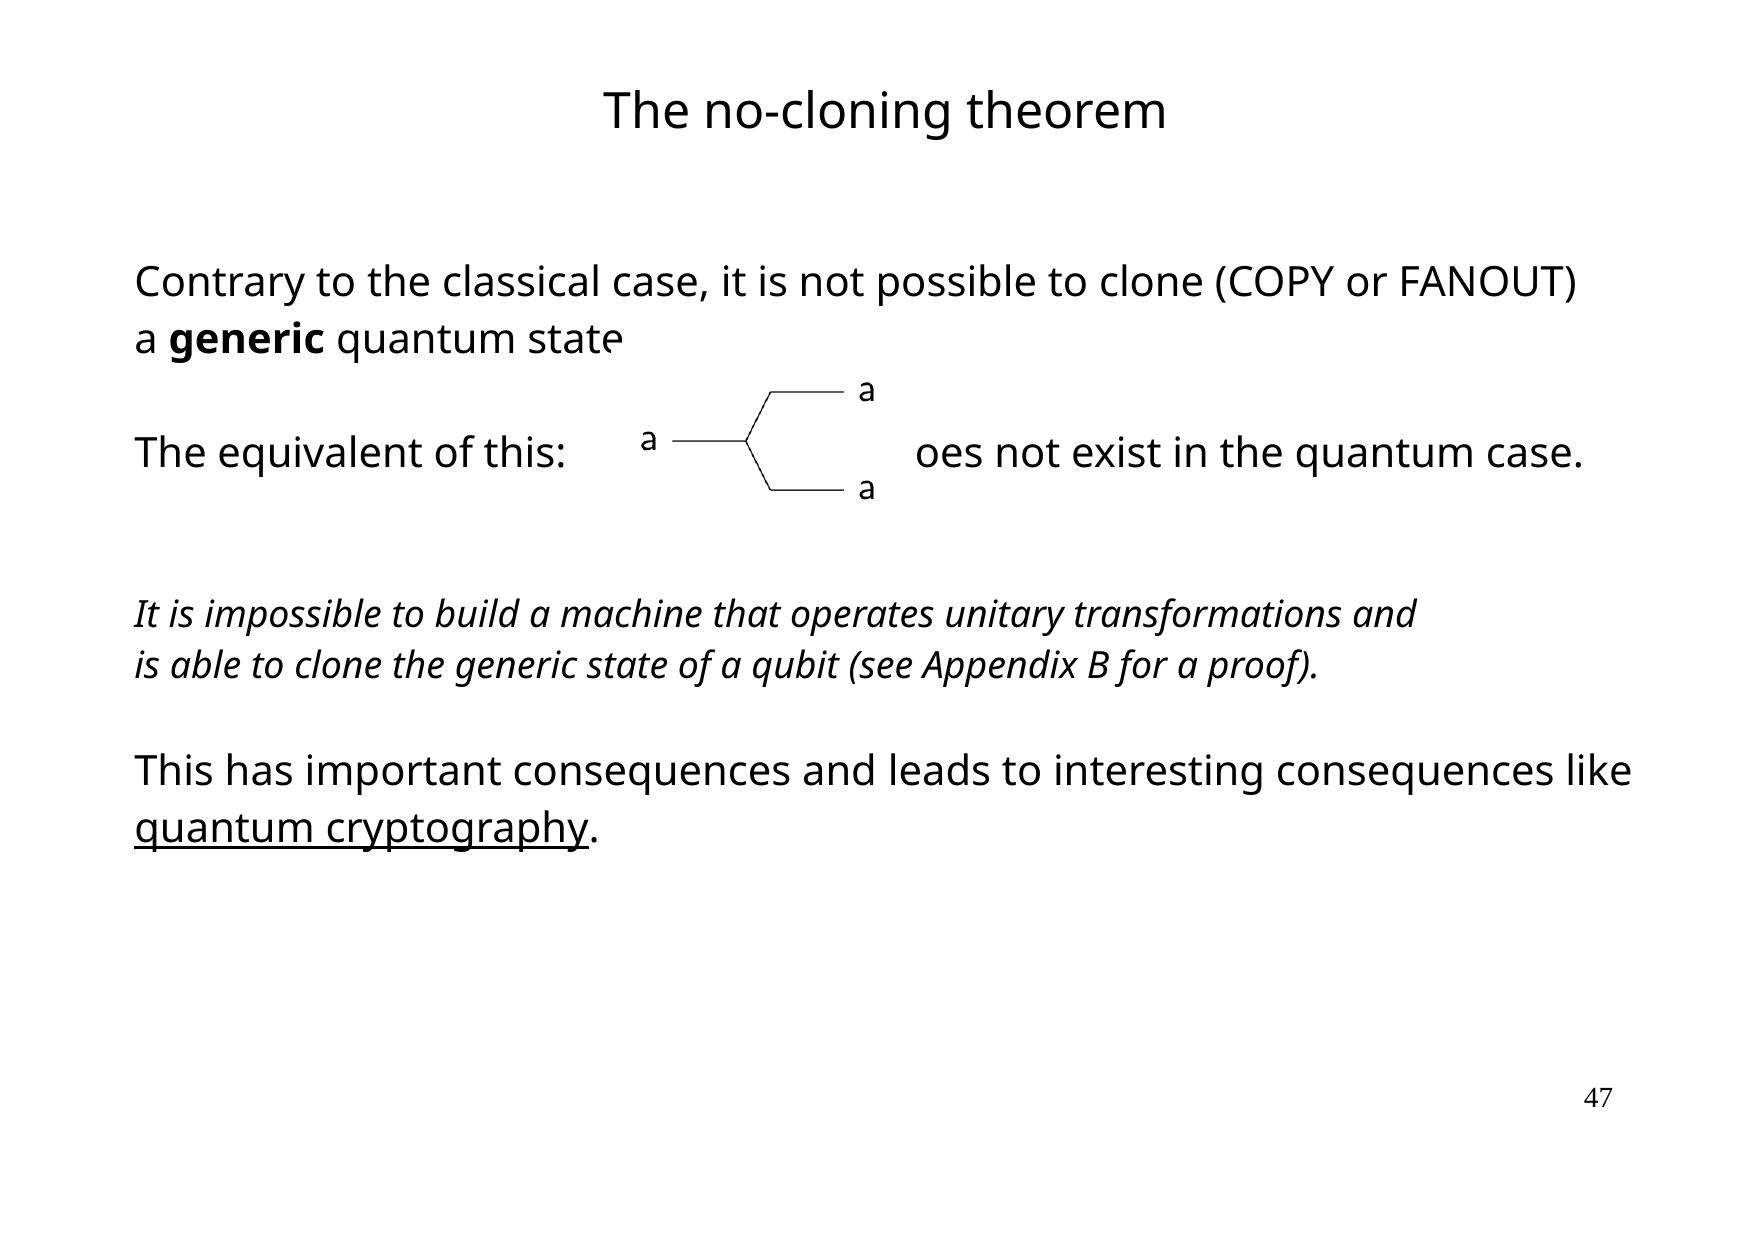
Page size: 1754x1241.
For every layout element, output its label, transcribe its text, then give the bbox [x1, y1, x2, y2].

picture [611, 346, 912, 539]
text_box The no-cloning theorem [588, 68, 1166, 148]
text_box Contrary to the classical case, it is not possible to clone (COPY or FANOUT) a generic quantum state. The equivalent of this: does not exist in the quantum case. It is impossible to build a machine that operates unitary transformations and is able to clone the generic state of a qubit (see Appendix B for a proof). This has important consequences and leads to interesting consequences like quantum cryptography. [119, 244, 1631, 841]
